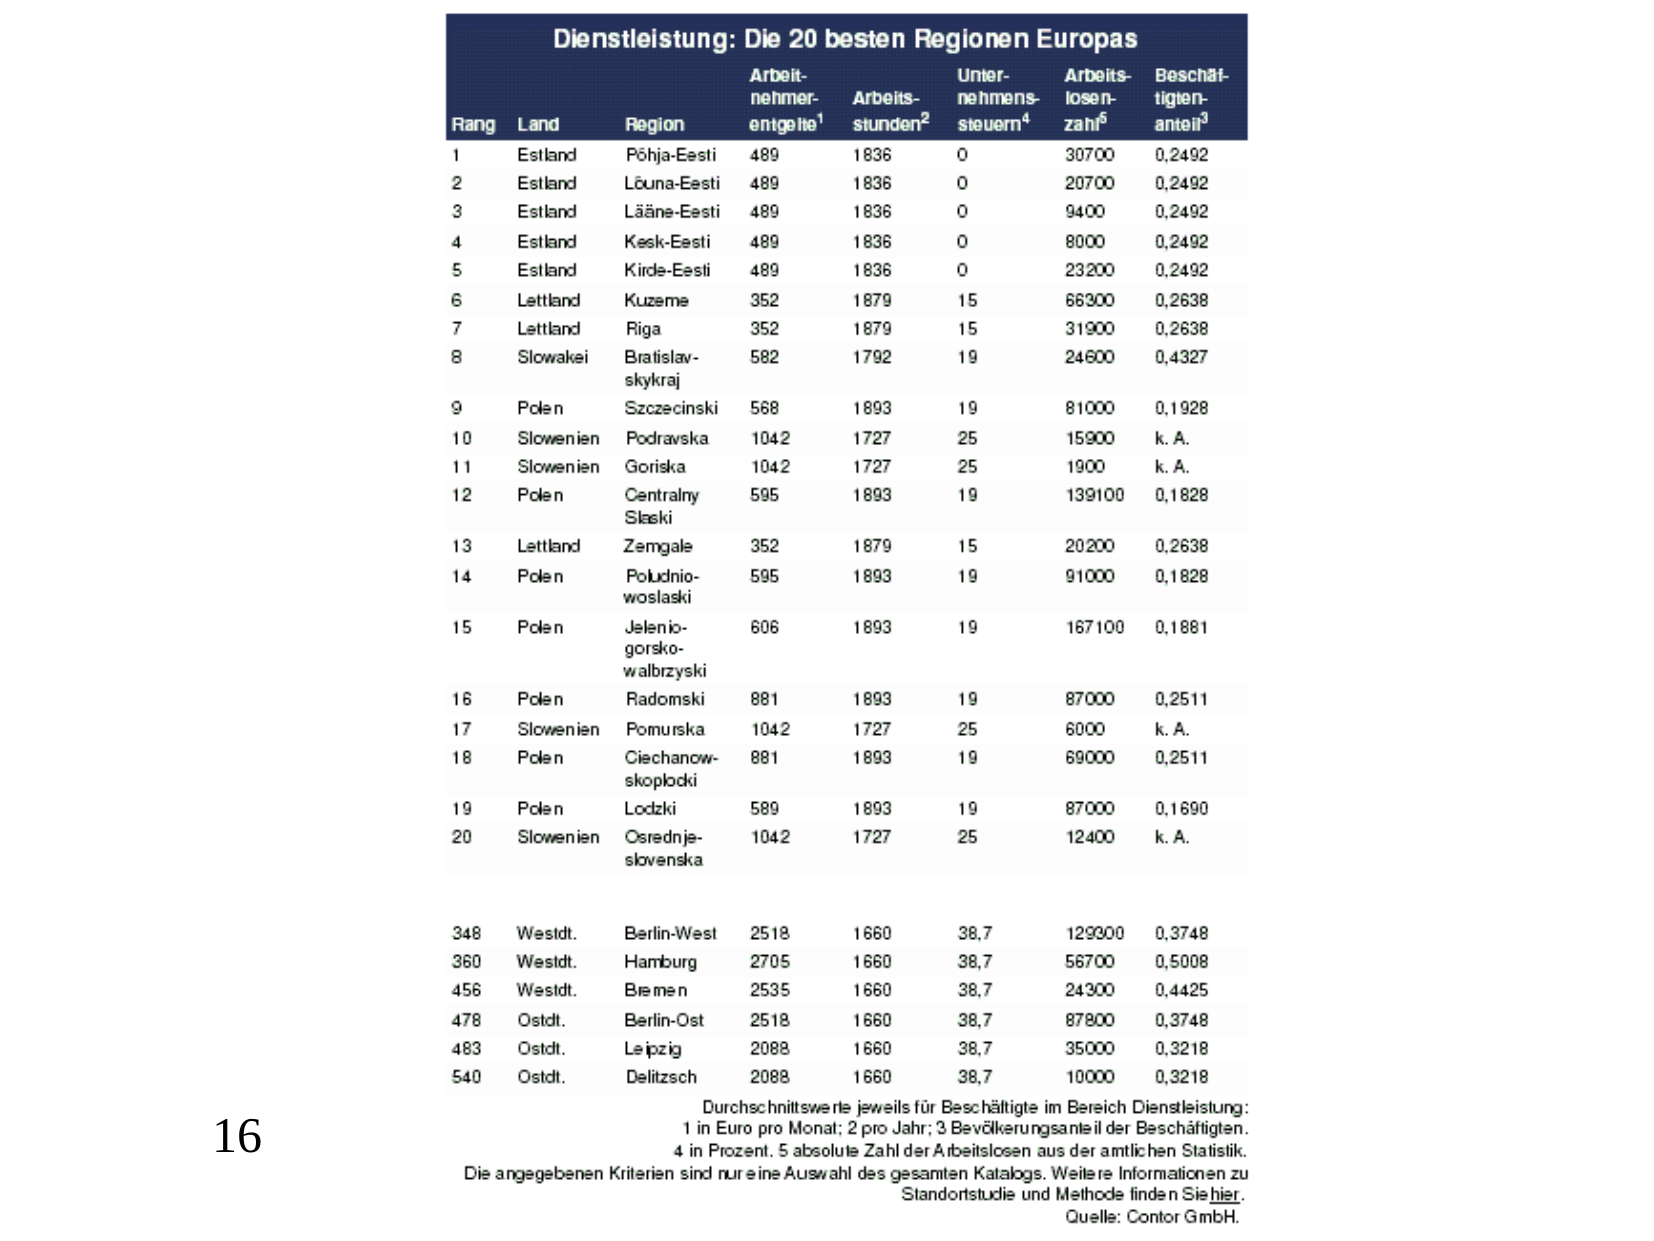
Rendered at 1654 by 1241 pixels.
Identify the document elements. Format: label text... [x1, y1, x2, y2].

text_box <Foliennummer> [242, 1108, 393, 1170]
picture [437, 0, 1252, 1229]
